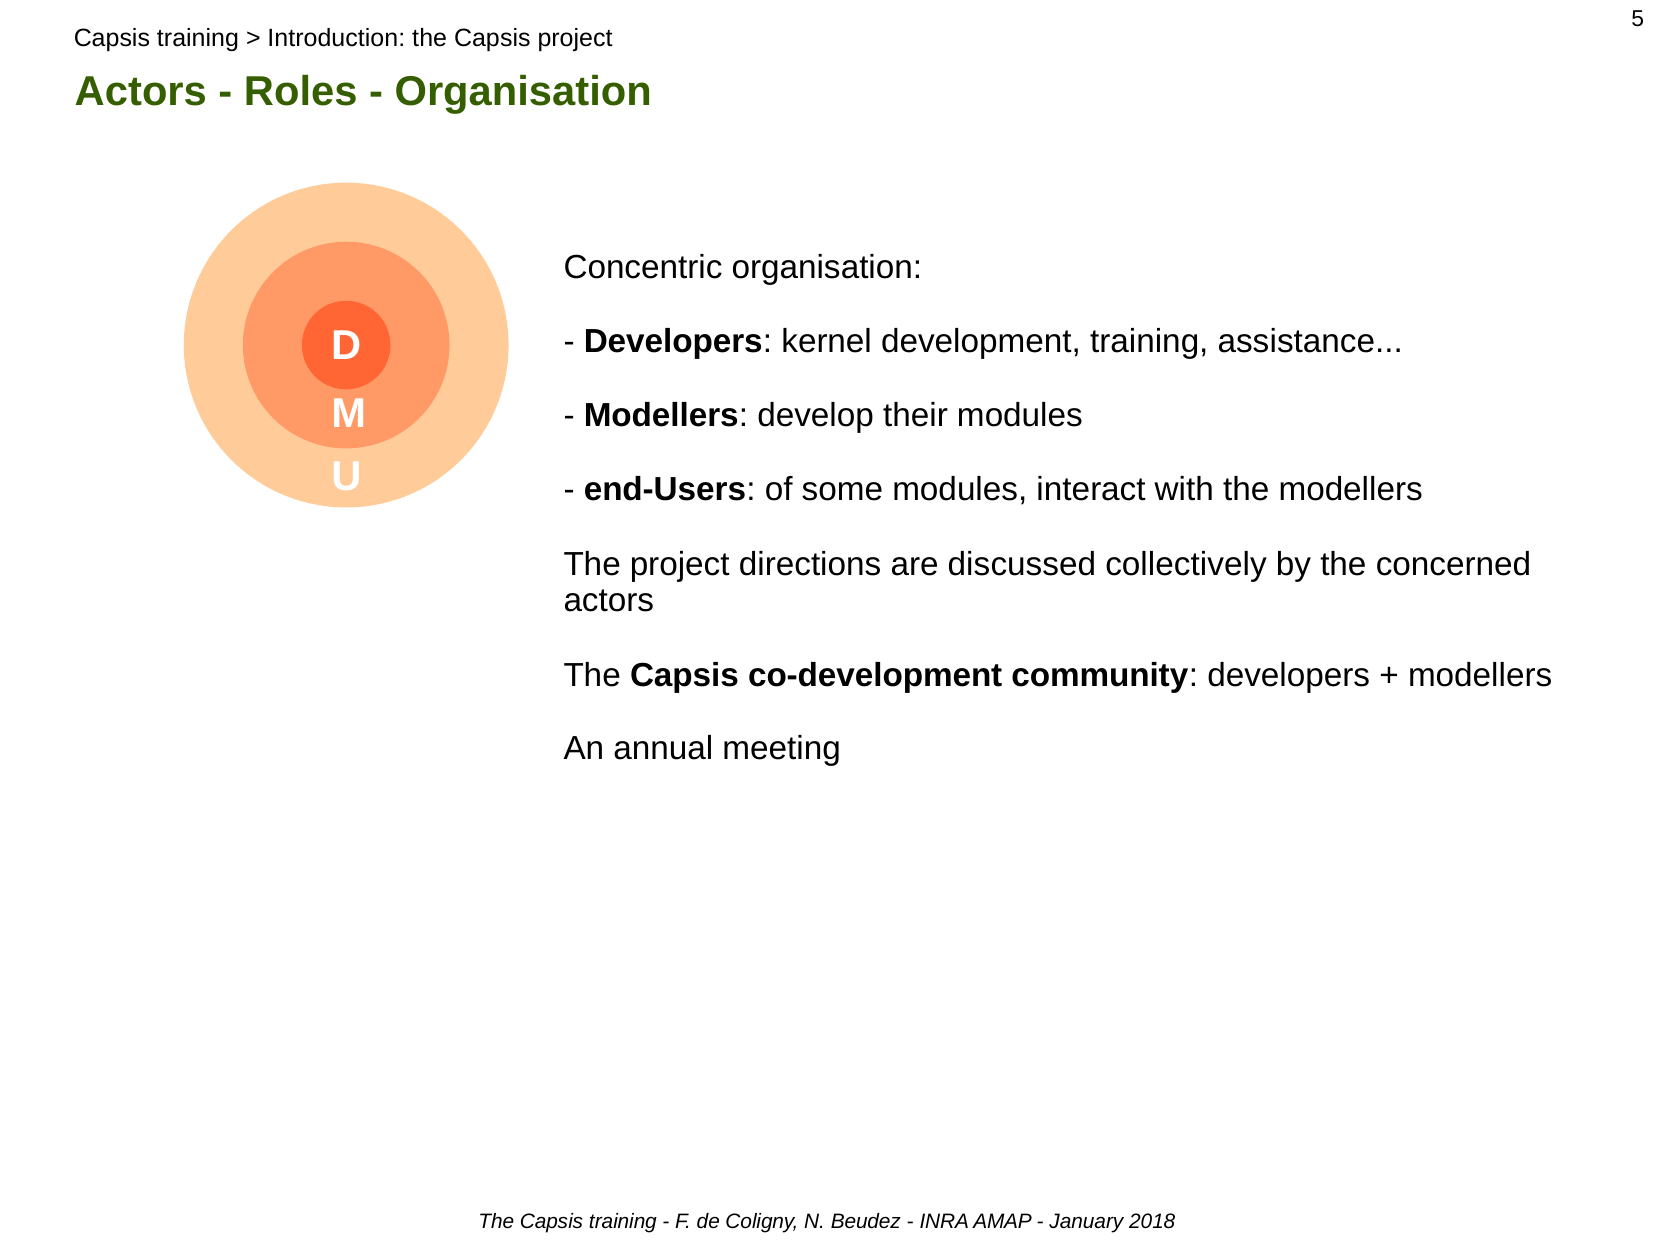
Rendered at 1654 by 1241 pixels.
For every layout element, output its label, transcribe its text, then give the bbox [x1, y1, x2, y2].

text_box U [316, 445, 376, 509]
text_box M [316, 382, 376, 445]
text_box Concentric organisation: - Developers: kernel development, training, assistance... - Modellers: develop their modules - end-Users: of some modules, interact with the modellers The project directions are discussed collectively by the concerned actors The Capsis co-development community: developers + modellers An annual meeting [548, 241, 1618, 782]
text_box Capsis training > Introduction: the Capsis project [59, 16, 1004, 60]
text_box The Capsis training - F. de Coligny, N. Beudez - INRA AMAP - January 2018 [0, 1201, 1654, 1241]
text_box [183, 182, 509, 505]
text_box Actors - Roles - Organisation [59, 59, 1153, 122]
text_box D [301, 300, 391, 382]
